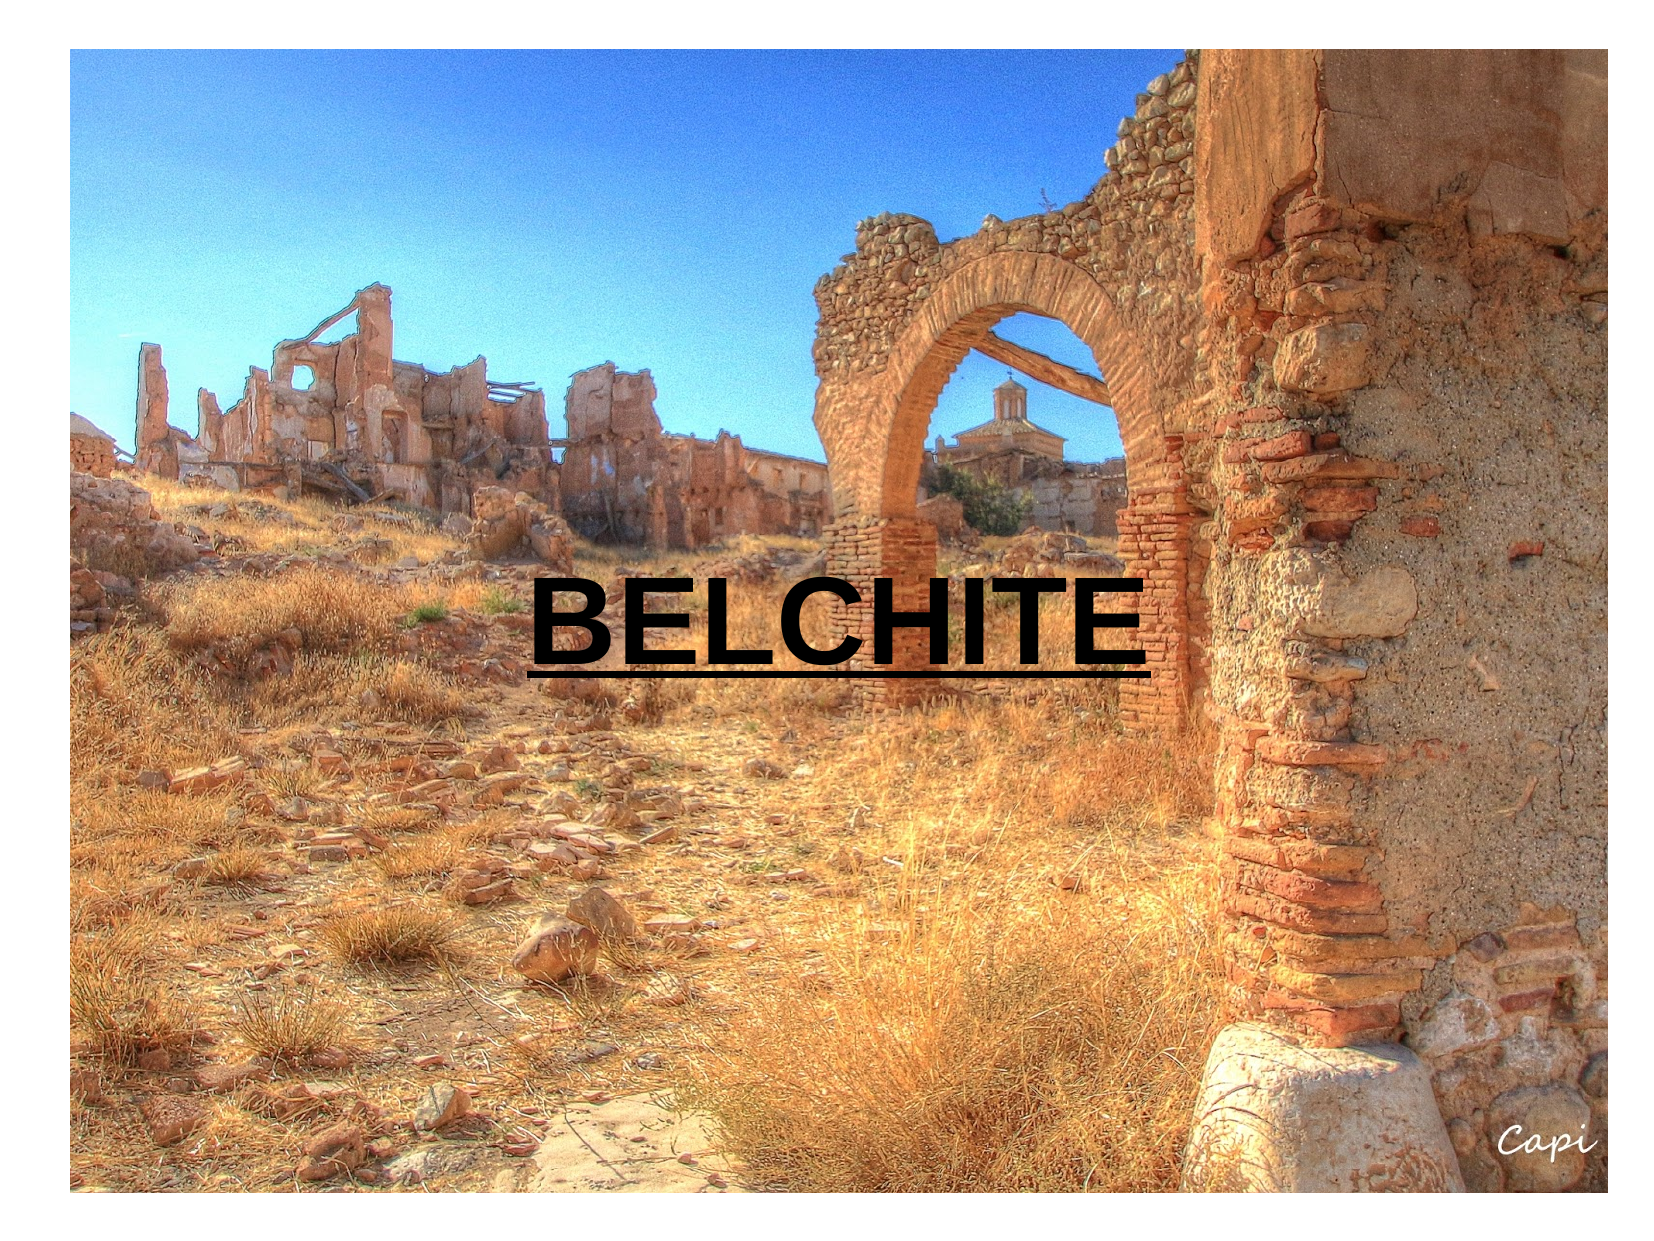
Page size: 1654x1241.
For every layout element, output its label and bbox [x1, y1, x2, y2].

picture [70, 49, 1608, 1193]
